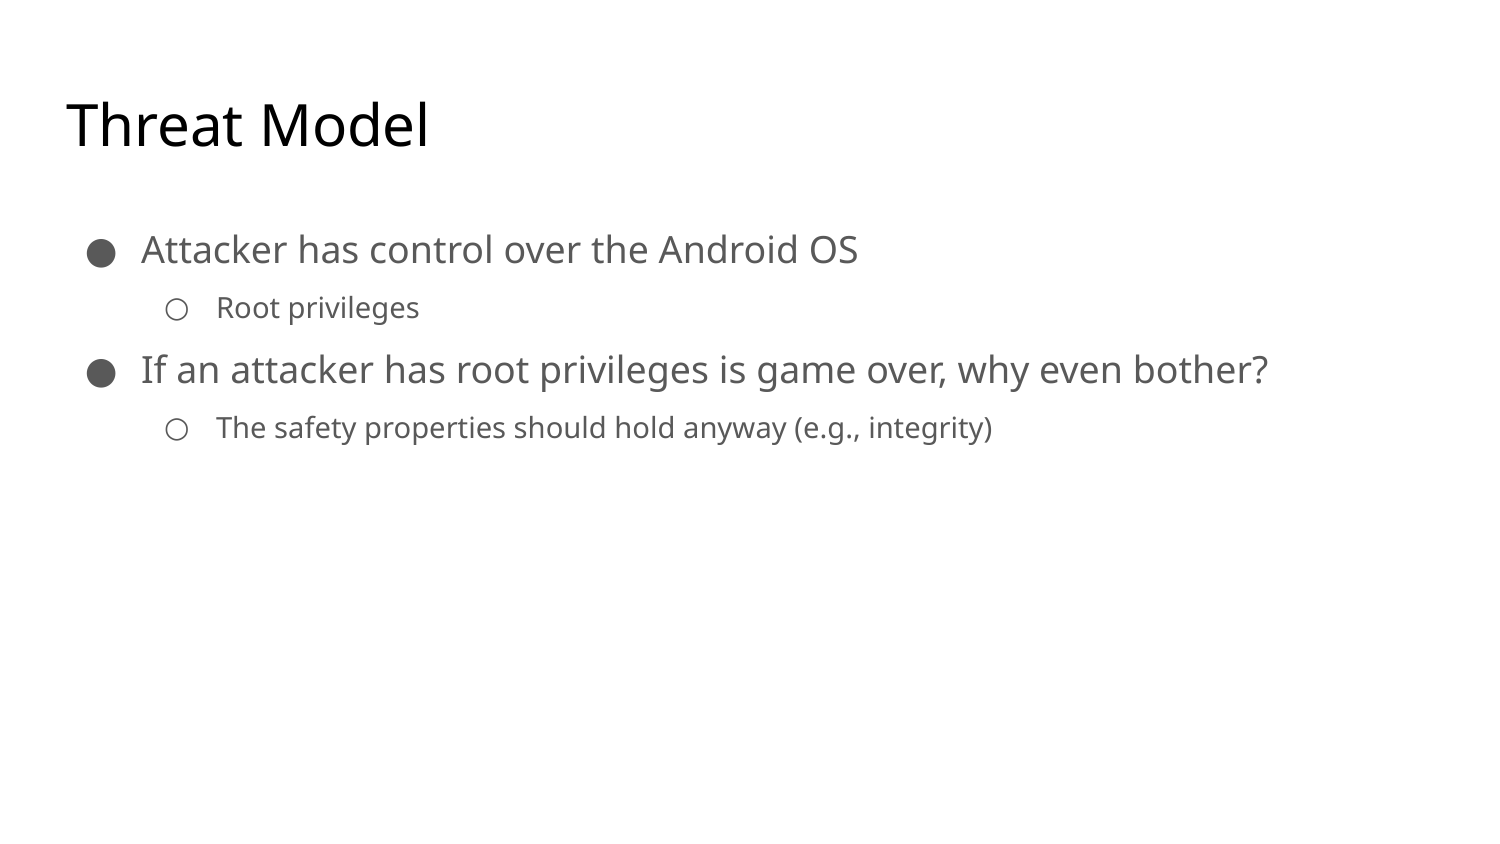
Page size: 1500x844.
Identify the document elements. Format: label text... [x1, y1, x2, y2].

title Threat Model [51, 72, 1449, 167]
list Attacker has control over the Android OS Root privileges If an attacker has root privileges is game over, why even bother? The safety properties should hold anyway (e.g., integrity) [51, 189, 1449, 750]
